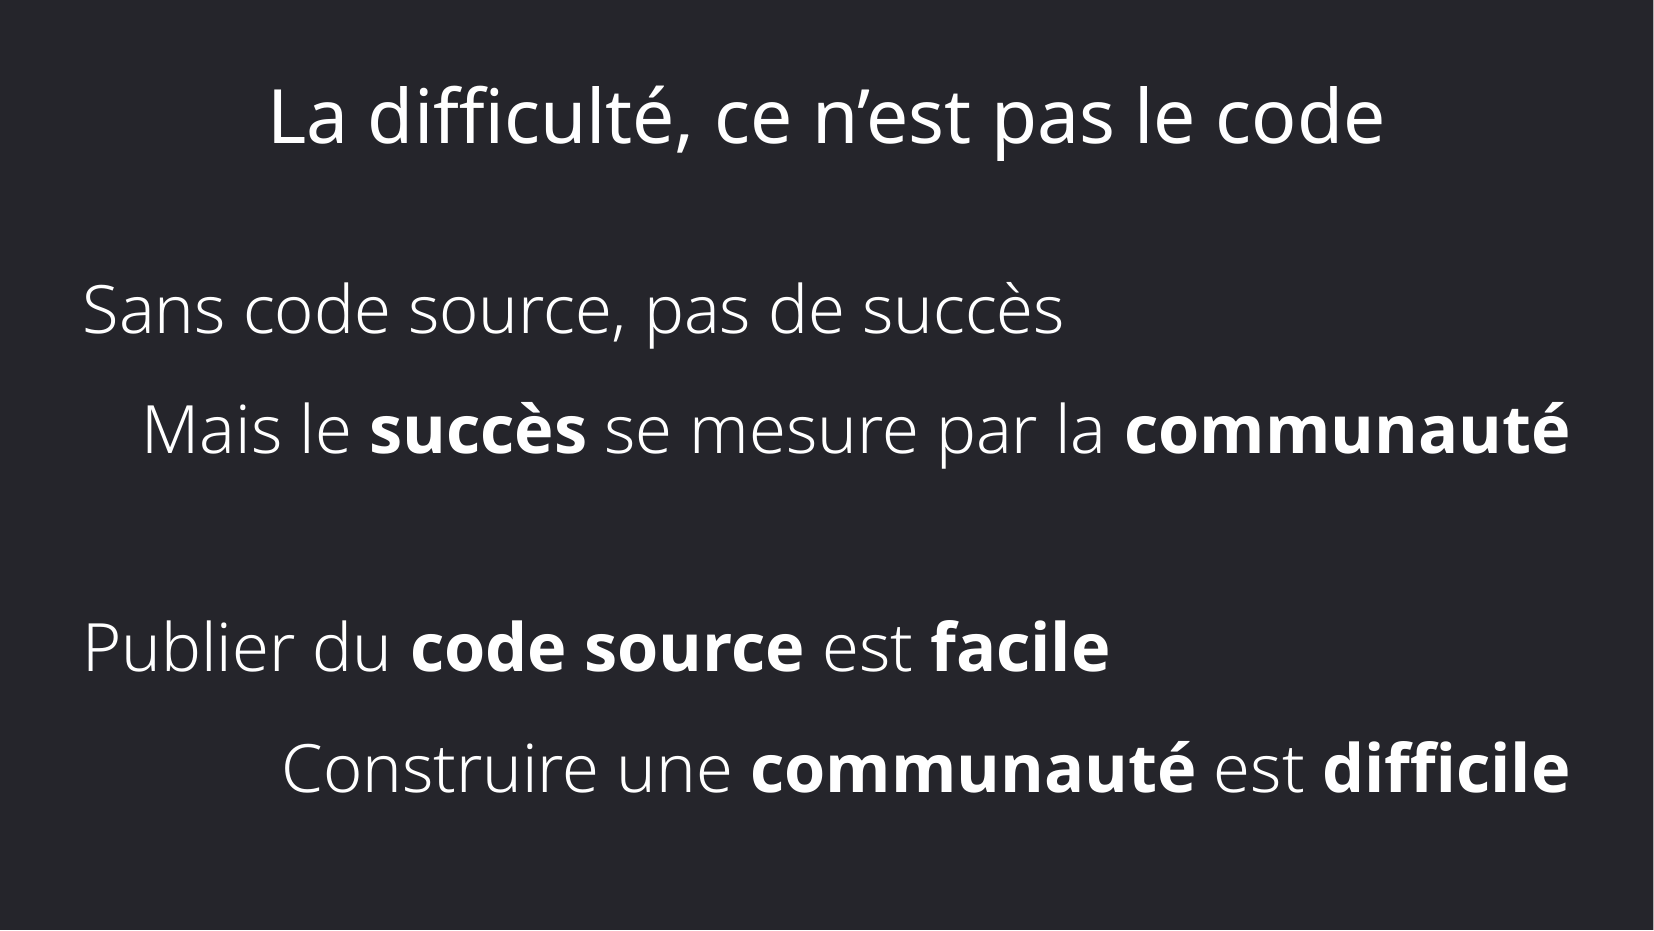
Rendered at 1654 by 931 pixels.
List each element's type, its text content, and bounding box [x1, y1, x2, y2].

title La difficulté, ce n’est pas le code [82, 37, 1571, 193]
list Sans code source, pas de succès Mais le succès se mesure par la communauté Publier du code source est facile Construire une communauté est difficile [82, 217, 1571, 857]
